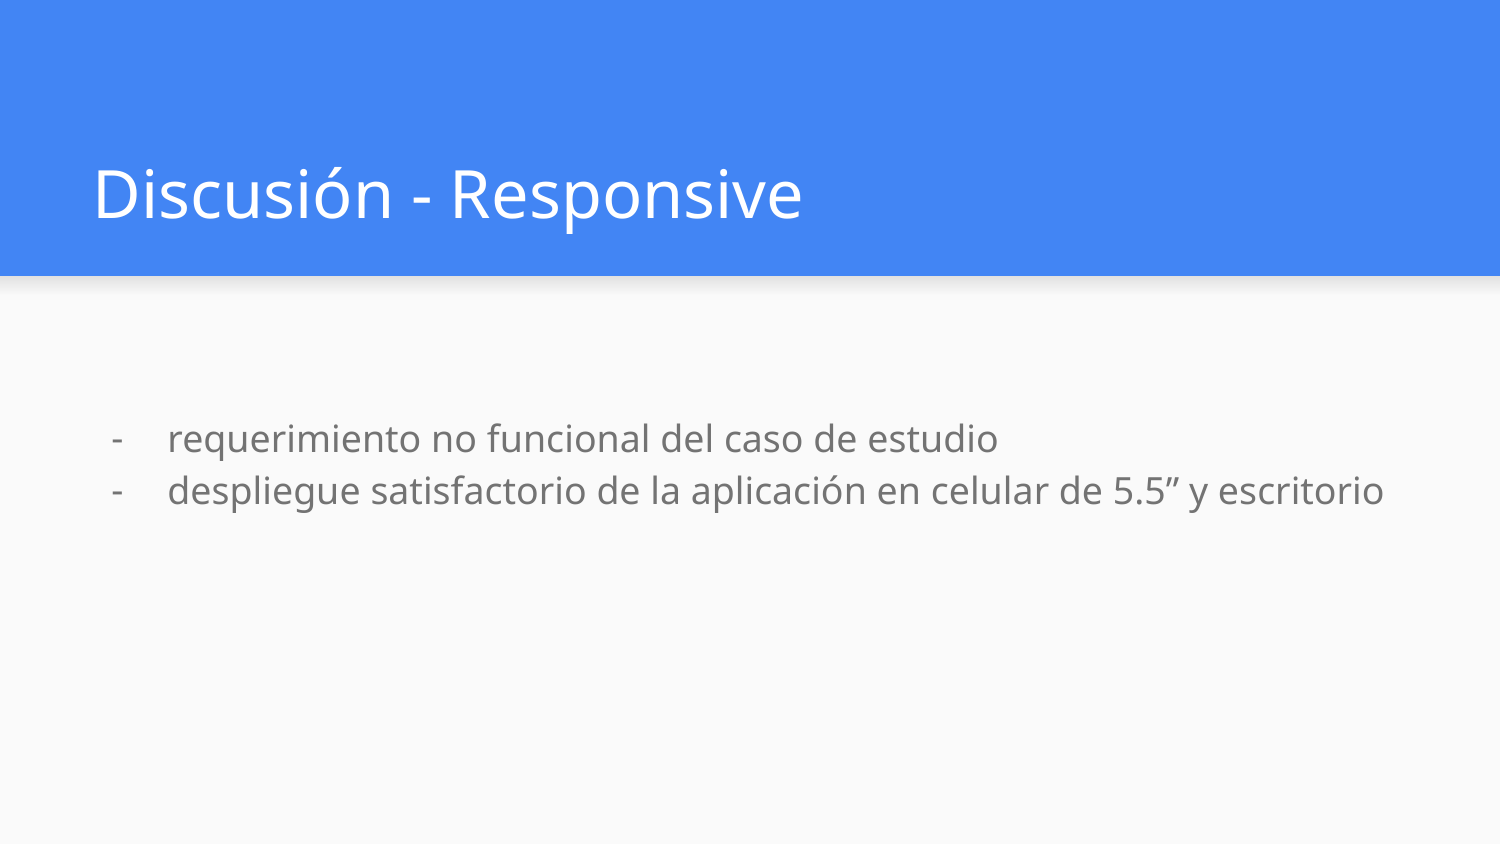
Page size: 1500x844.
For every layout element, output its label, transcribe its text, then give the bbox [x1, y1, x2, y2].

list requerimiento no funcional del caso de estudio despliegue satisfactorio de la aplicación en celular de 5.5” y escritorio [77, 314, 1427, 760]
title Discusión - Responsive [77, 121, 1427, 248]
